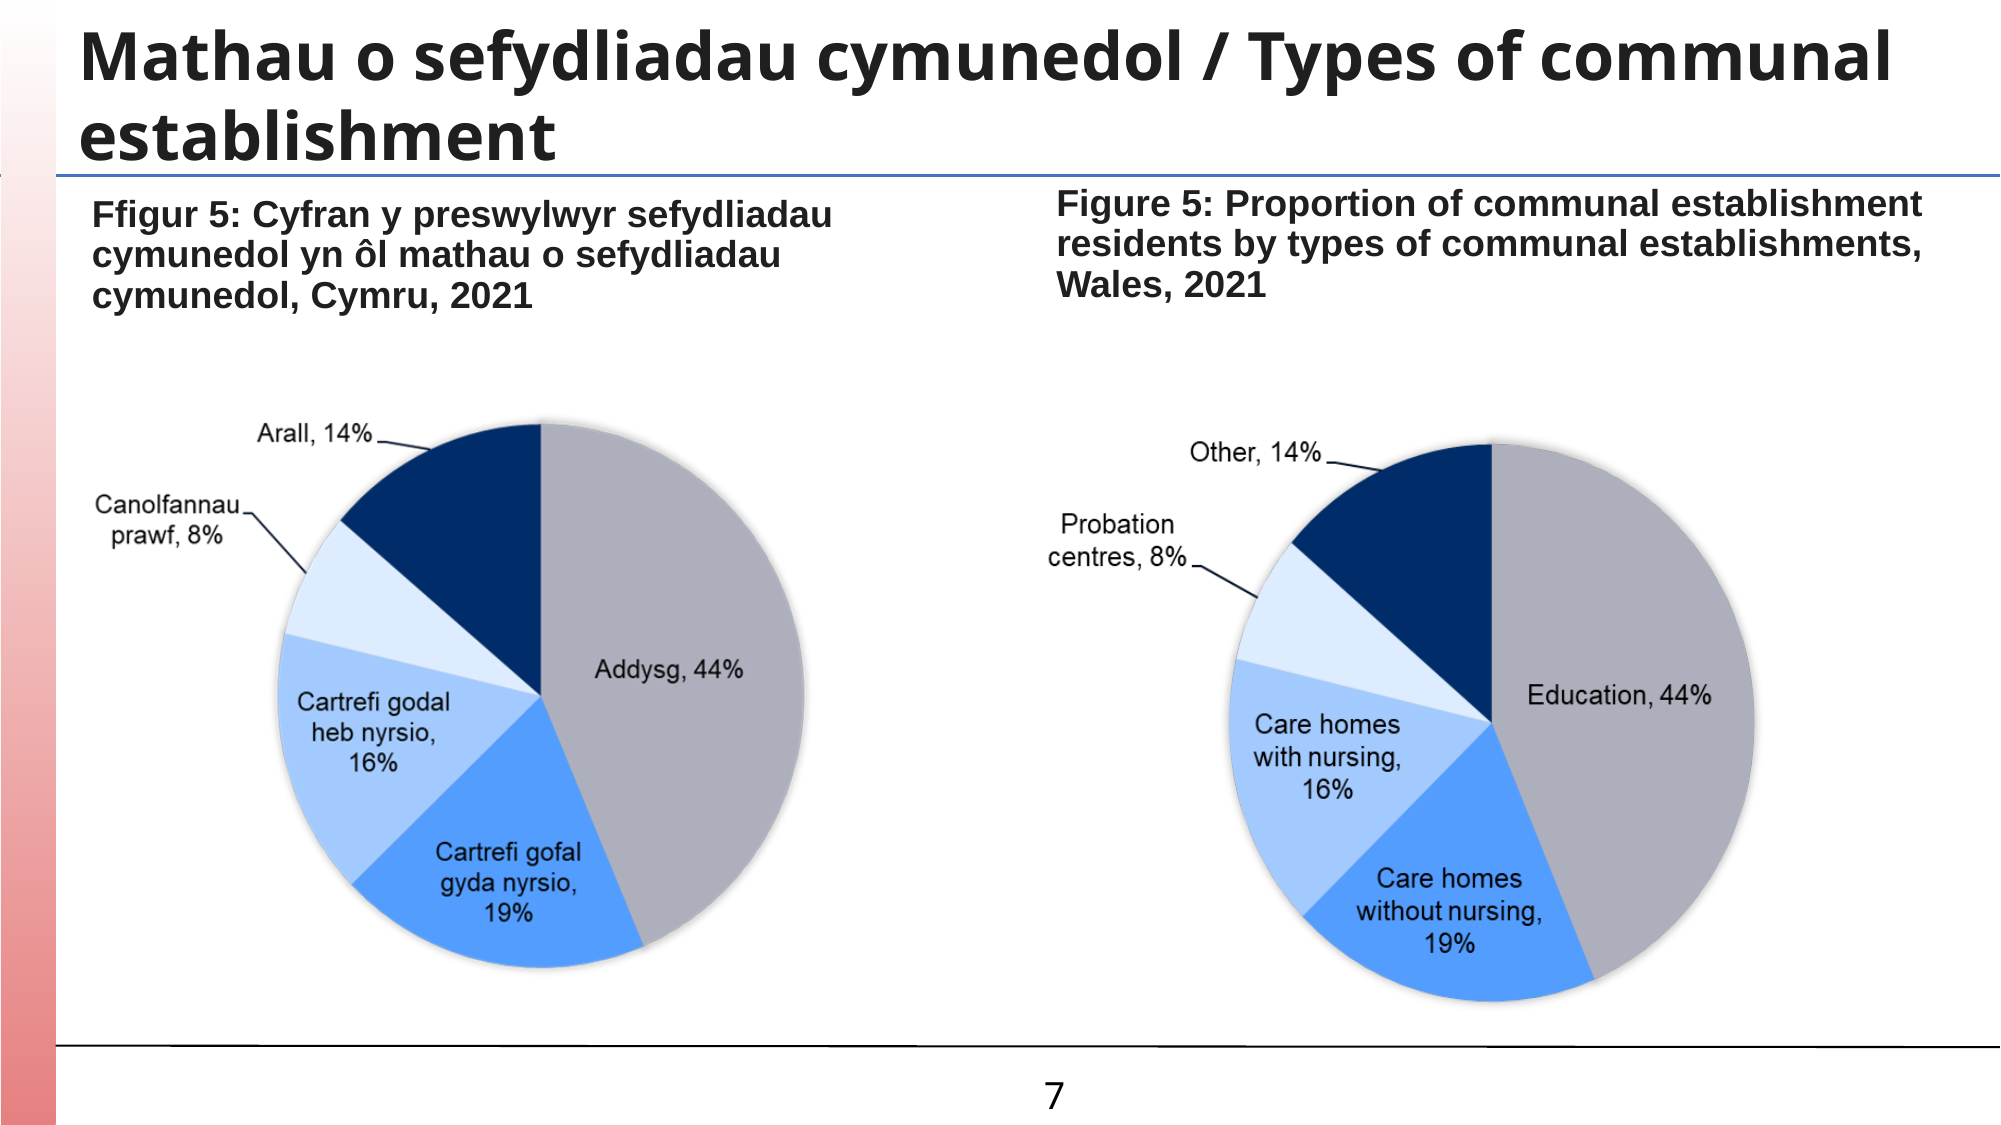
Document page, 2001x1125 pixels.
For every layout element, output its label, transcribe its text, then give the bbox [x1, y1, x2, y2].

text_box 7 [1028, 1071, 1125, 1125]
text_box Figure 5: Proportion of communal establishment residents by types of communal establishments, Wales, 2021 [1041, 175, 1963, 318]
text_box Ffigur 5: Cyfran y preswylwyr sefydliadau cymunedol yn ôl mathau o sefydliadau cymunedol, Cymru, 2021 [76, 298, 1013, 328]
picture [54, 358, 2000, 1071]
text_box [1, 0, 56, 1125]
text_box Mathau o sefydliadau cymunedol / Types of communal establishment [63, 6, 1924, 298]
